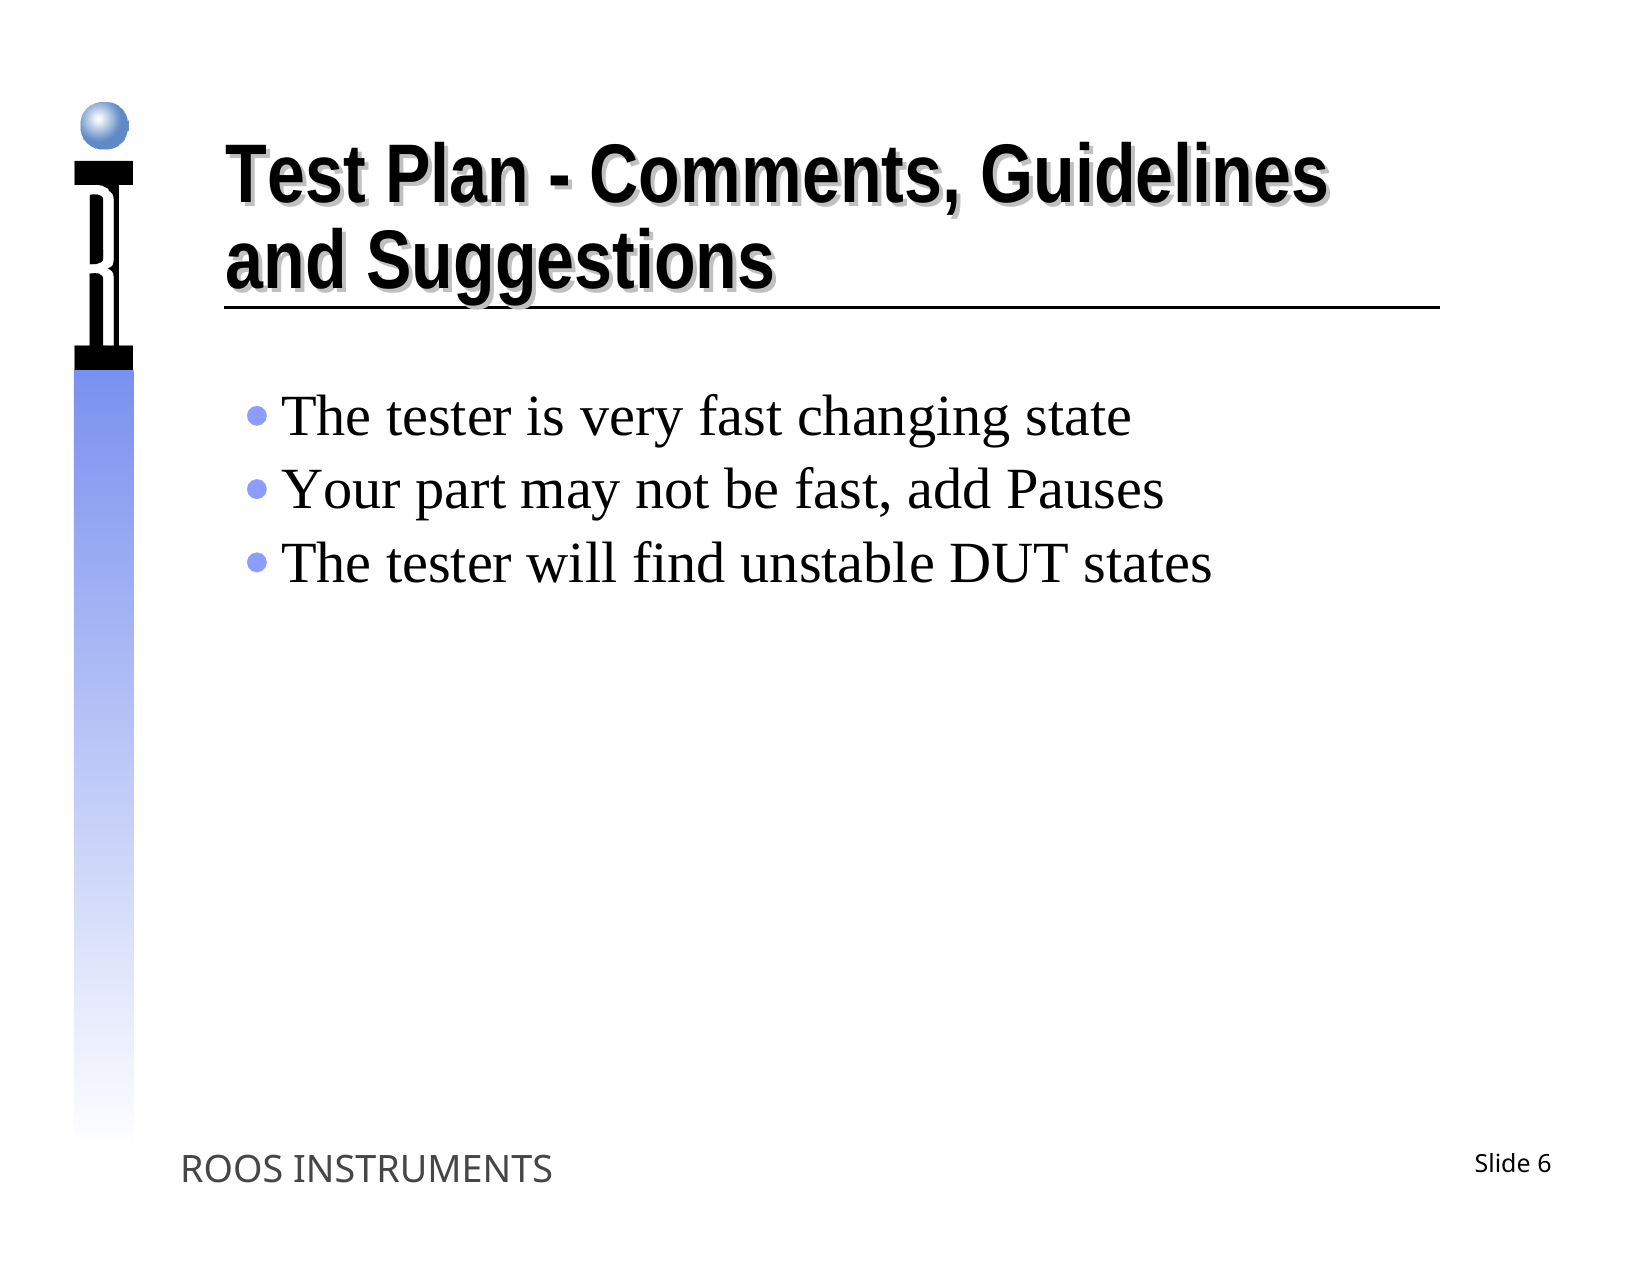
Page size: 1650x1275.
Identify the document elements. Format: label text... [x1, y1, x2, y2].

text_box Test Plan - Comments, Guidelines and Suggestions [225, 133, 1447, 318]
text_box The tester is very fast changing state Your part may not be fast, add Pauses The tester will find unstable DUT states [232, 383, 1456, 598]
